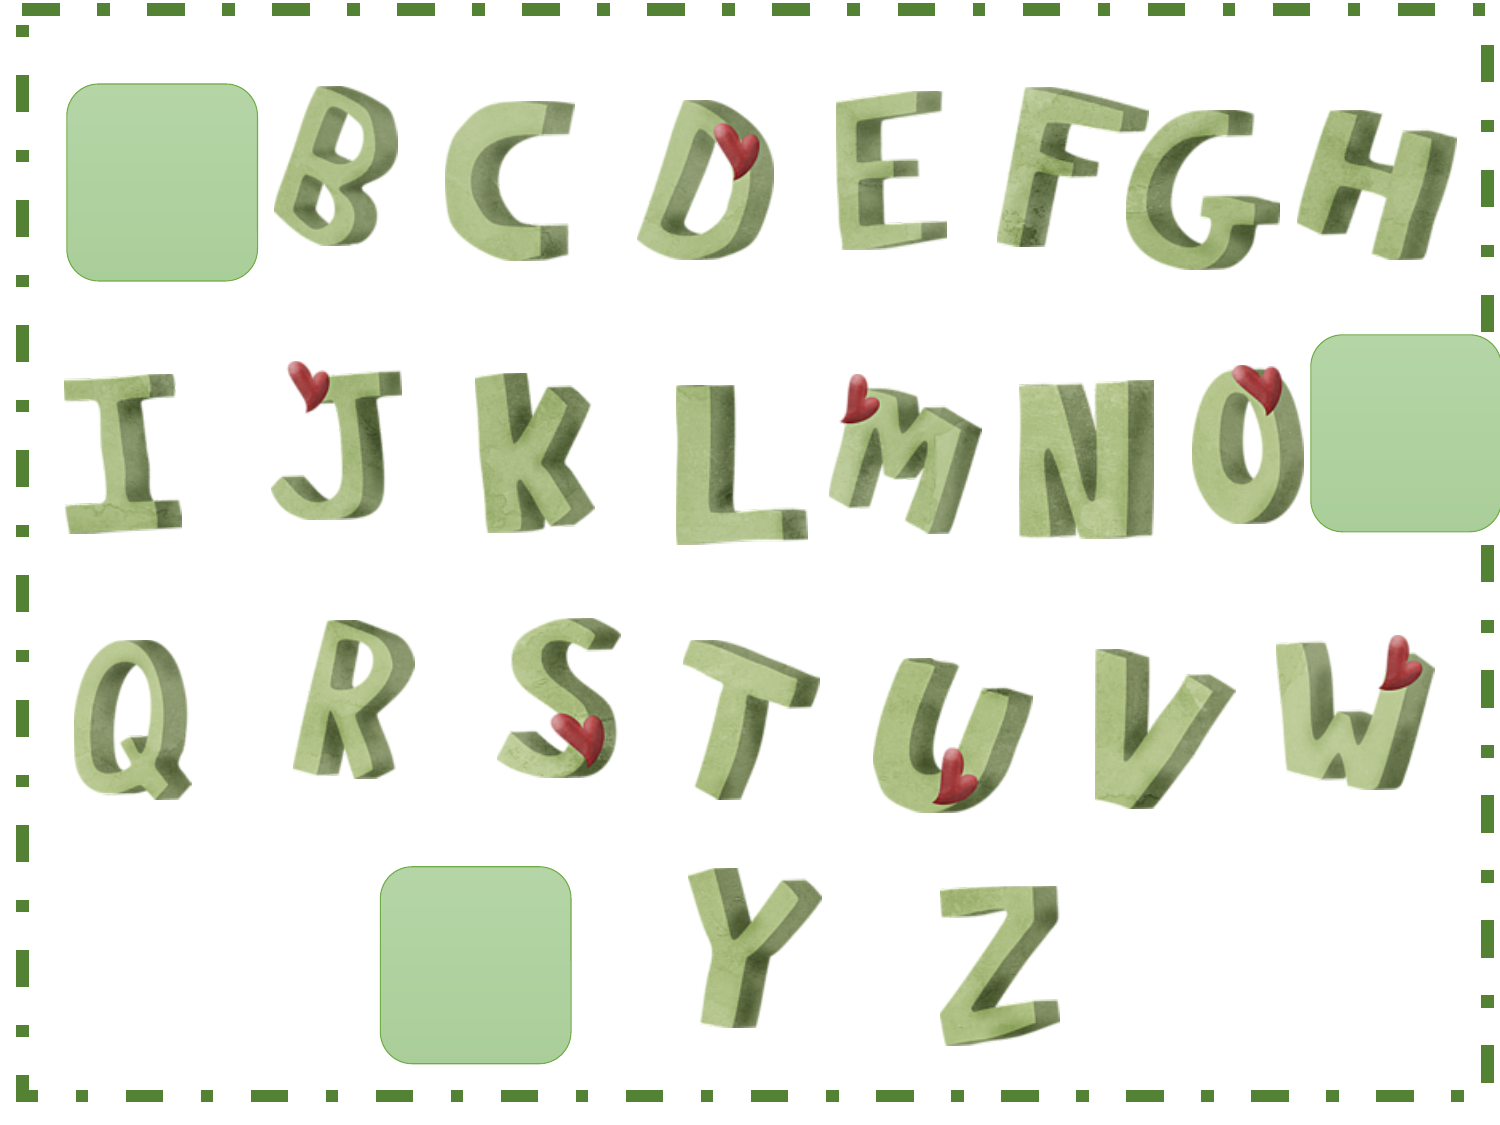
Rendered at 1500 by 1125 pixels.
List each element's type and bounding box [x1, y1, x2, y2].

picture [293, 620, 415, 779]
text_box [1310, 334, 1500, 532]
picture [1276, 635, 1435, 790]
picture [873, 658, 1033, 813]
picture [74, 640, 192, 800]
picture [997, 87, 1280, 270]
picture [1095, 649, 1236, 809]
picture [497, 618, 621, 778]
picture [64, 374, 182, 534]
picture [1192, 365, 1304, 524]
picture [940, 886, 1060, 1046]
picture [688, 868, 822, 1028]
picture [274, 86, 398, 246]
picture [676, 385, 808, 545]
picture [637, 100, 774, 260]
text_box [380, 866, 572, 1064]
text_box [66, 83, 258, 281]
picture [1297, 110, 1457, 260]
picture [829, 374, 982, 534]
picture [1019, 380, 1154, 539]
picture [683, 640, 820, 800]
picture [836, 91, 947, 250]
picture [475, 373, 595, 533]
picture [445, 101, 575, 261]
picture [271, 361, 402, 520]
